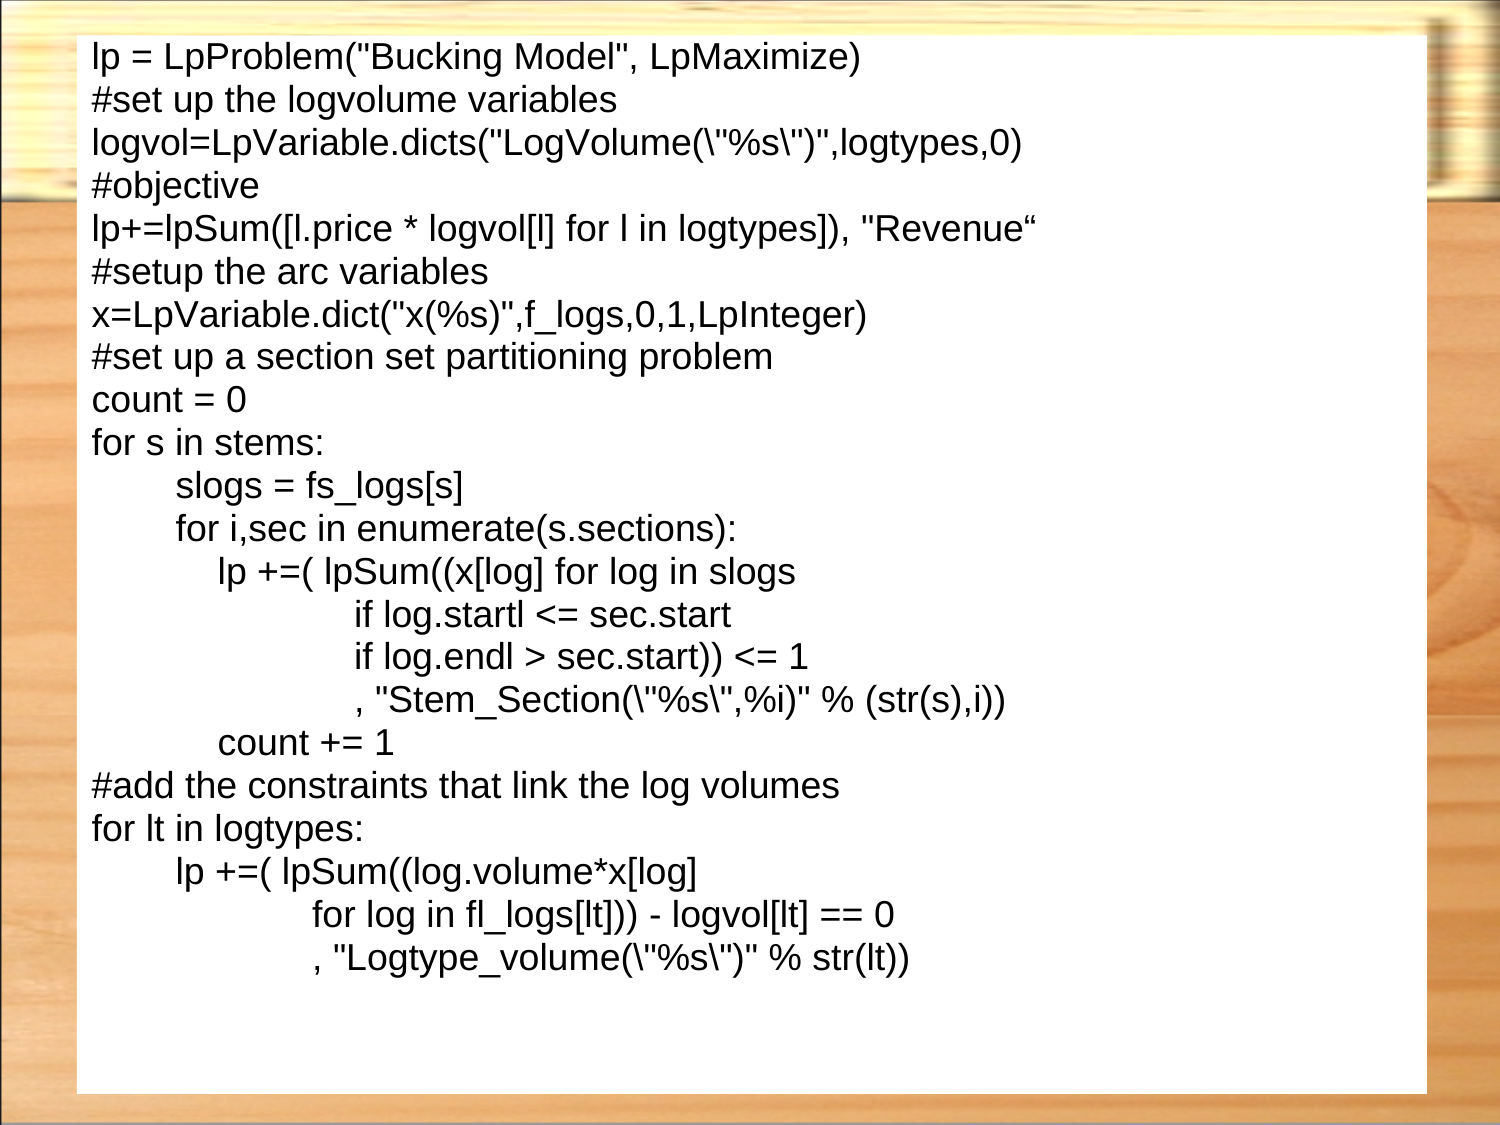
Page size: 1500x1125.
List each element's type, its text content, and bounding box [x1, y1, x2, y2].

list lp = LpProblem("Bucking Model", LpMaximize) #set up the logvolume variables logvol=LpVariable.dicts("LogVolume(\"%s\")",logtypes,0) #objective lp+=lpSum([l.price * logvol[l] for l in logtypes]), "Revenue“ #setup the arc variables x=LpVariable.dict("x(%s)",f_logs,0,1,LpInteger) #set up a section set partitioning problem count = 0 for s in stems: slogs = fs_logs[s] for i,sec in enumerate(s.sections): lp +=( lpSum((x[log] for log in slogs if log.startl <= sec.start if log.endl > sec.start)) <= 1 , "Stem_Section(\"%s\",%i)" % (str(s),i)) count += 1 #add the constraints that link the log volumes for lt in logtypes: lp +=( lpSum((log.volume*x[log] for log in fl_logs[lt])) - logvol[lt] == 0 , "Logtype_volume(\"%s\")" % str(lt)) [76, 35, 1427, 1094]
picture [0, 0, 1500, 1125]
